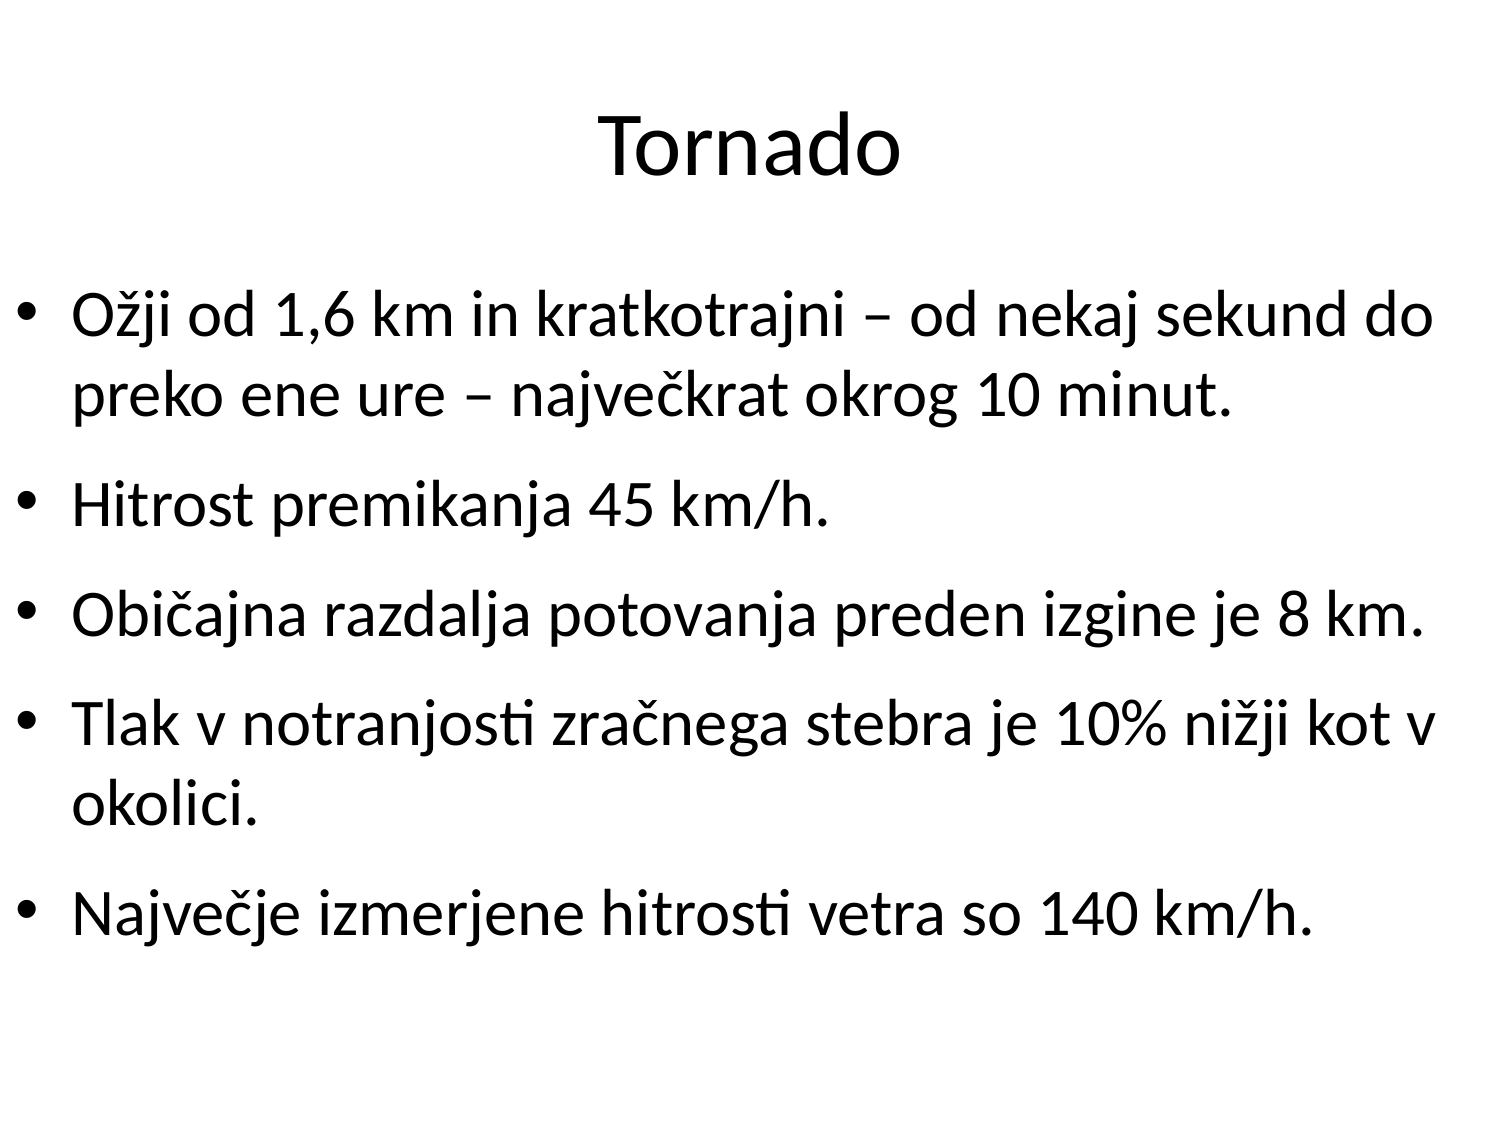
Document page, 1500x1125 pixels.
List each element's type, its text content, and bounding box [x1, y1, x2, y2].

title Tornado [75, 45, 1425, 233]
list Ožji od 1,6 km in kratkotrajni – od nekaj sekund do preko ene ure – največkrat okrog 10 minut. Hitrost premikanja 45 km/h. Običajna razdalja potovanja preden izgine je 8 km. Tlak v notranjosti zračnega stebra je 10% nižji kot v okolici. Največje izmerjene hitrosti vetra so 140 km/h. [0, 262, 1500, 1083]
